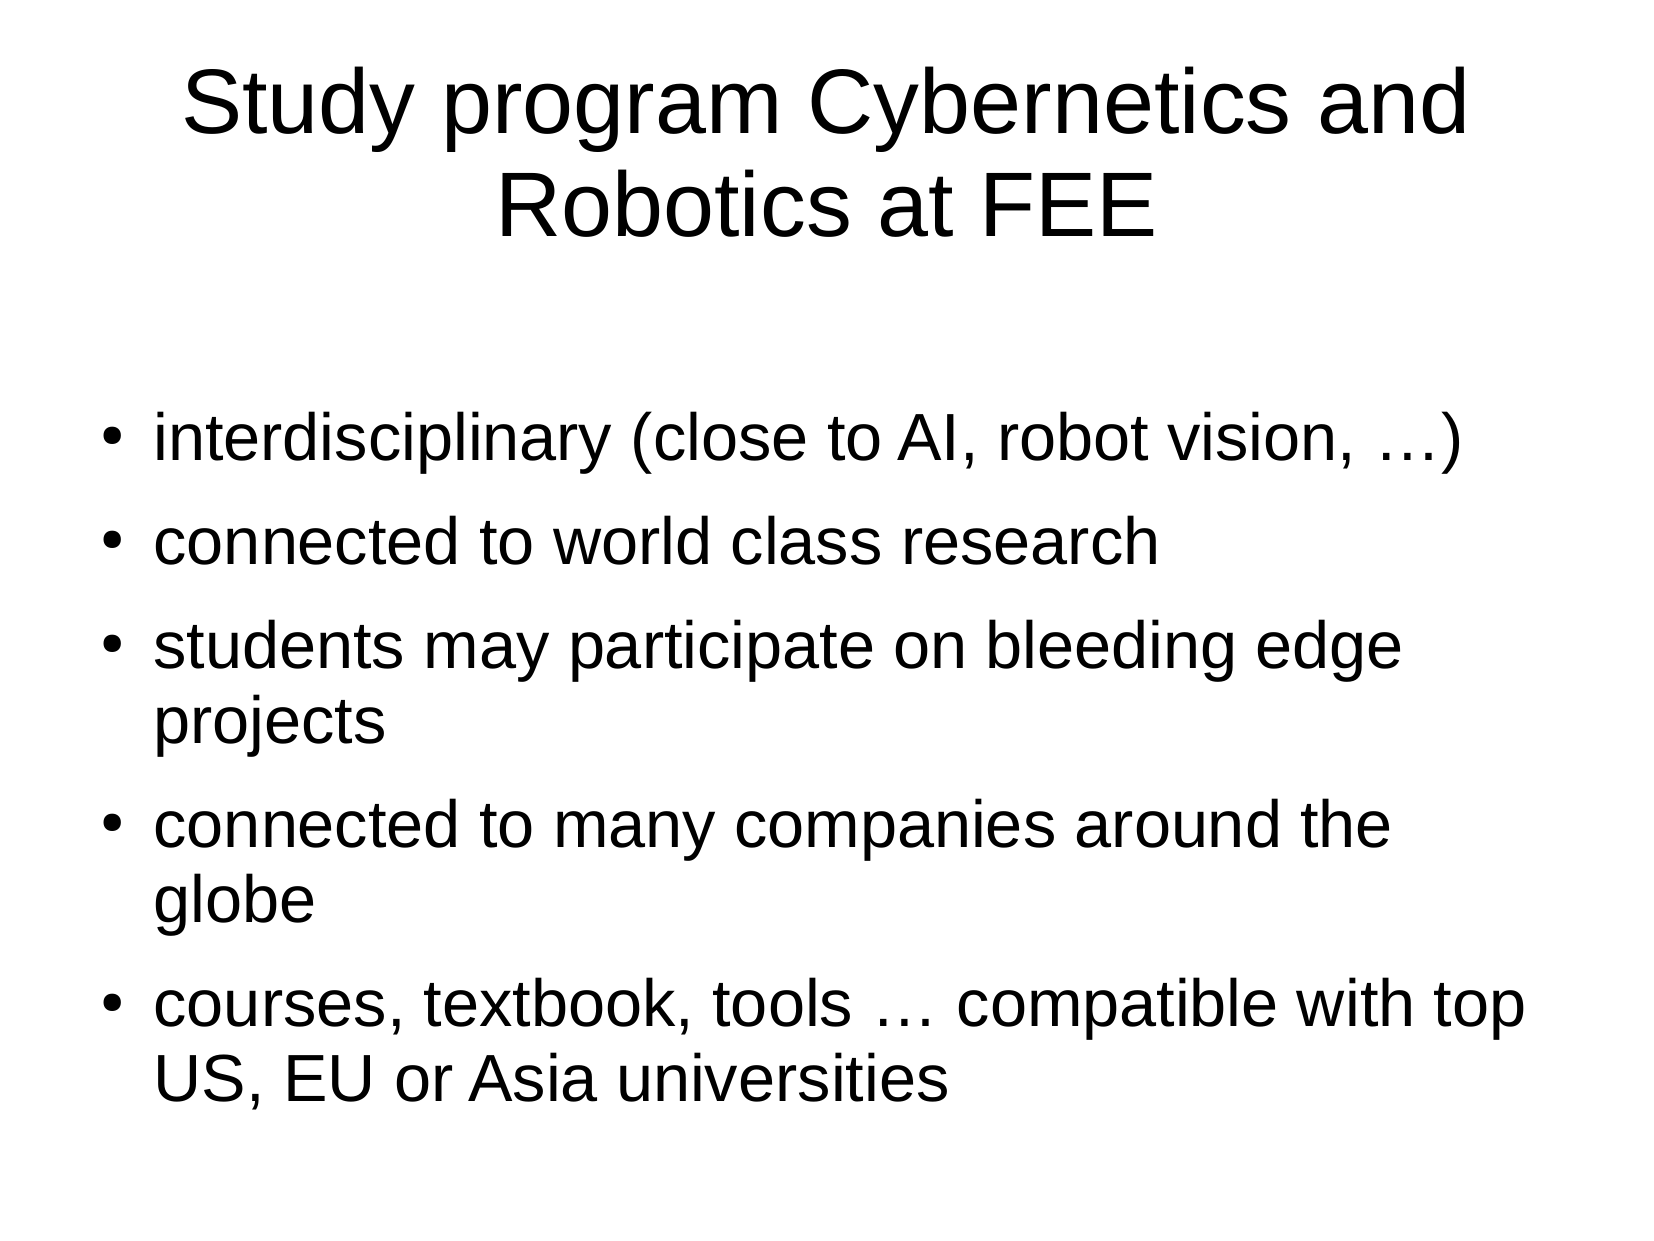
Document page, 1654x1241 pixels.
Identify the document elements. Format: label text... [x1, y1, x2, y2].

list interdisciplinary (close to AI, robot vision, …) connected to world class research students may participate on bleeding edge projects connected to many companies around the globe courses, textbook, tools … compatible with top US, EU or Asia universities [82, 399, 1571, 1117]
title Study program Cybernetics and Robotics at FEE [82, 49, 1571, 257]
